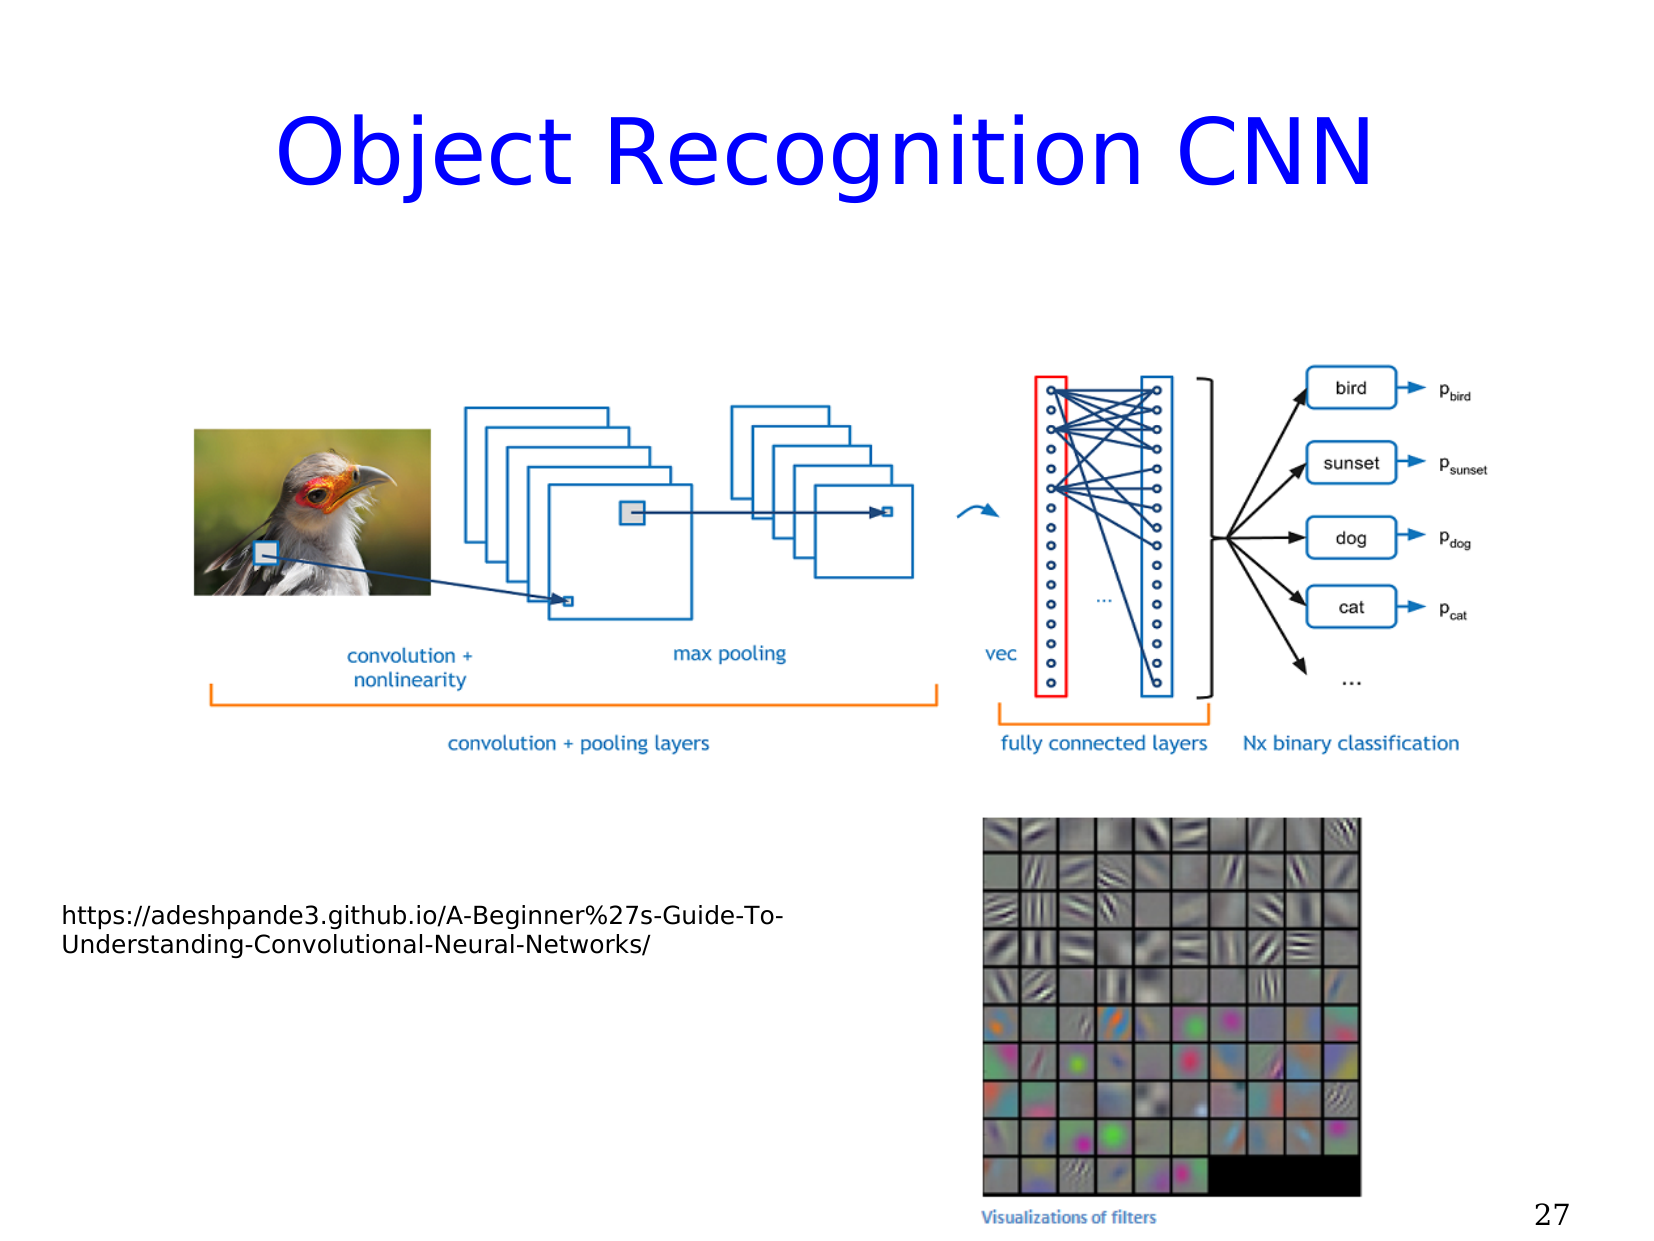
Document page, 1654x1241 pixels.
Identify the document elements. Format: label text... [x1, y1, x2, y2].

title Object Recognition CNN [82, 49, 1571, 257]
picture [185, 351, 1494, 773]
picture [969, 807, 1392, 1241]
text_box https://adeshpande3.github.io/A-Beginner%27s-Guide-To-Understanding-Convolutional-Neural-Networks/ [46, 893, 806, 996]
